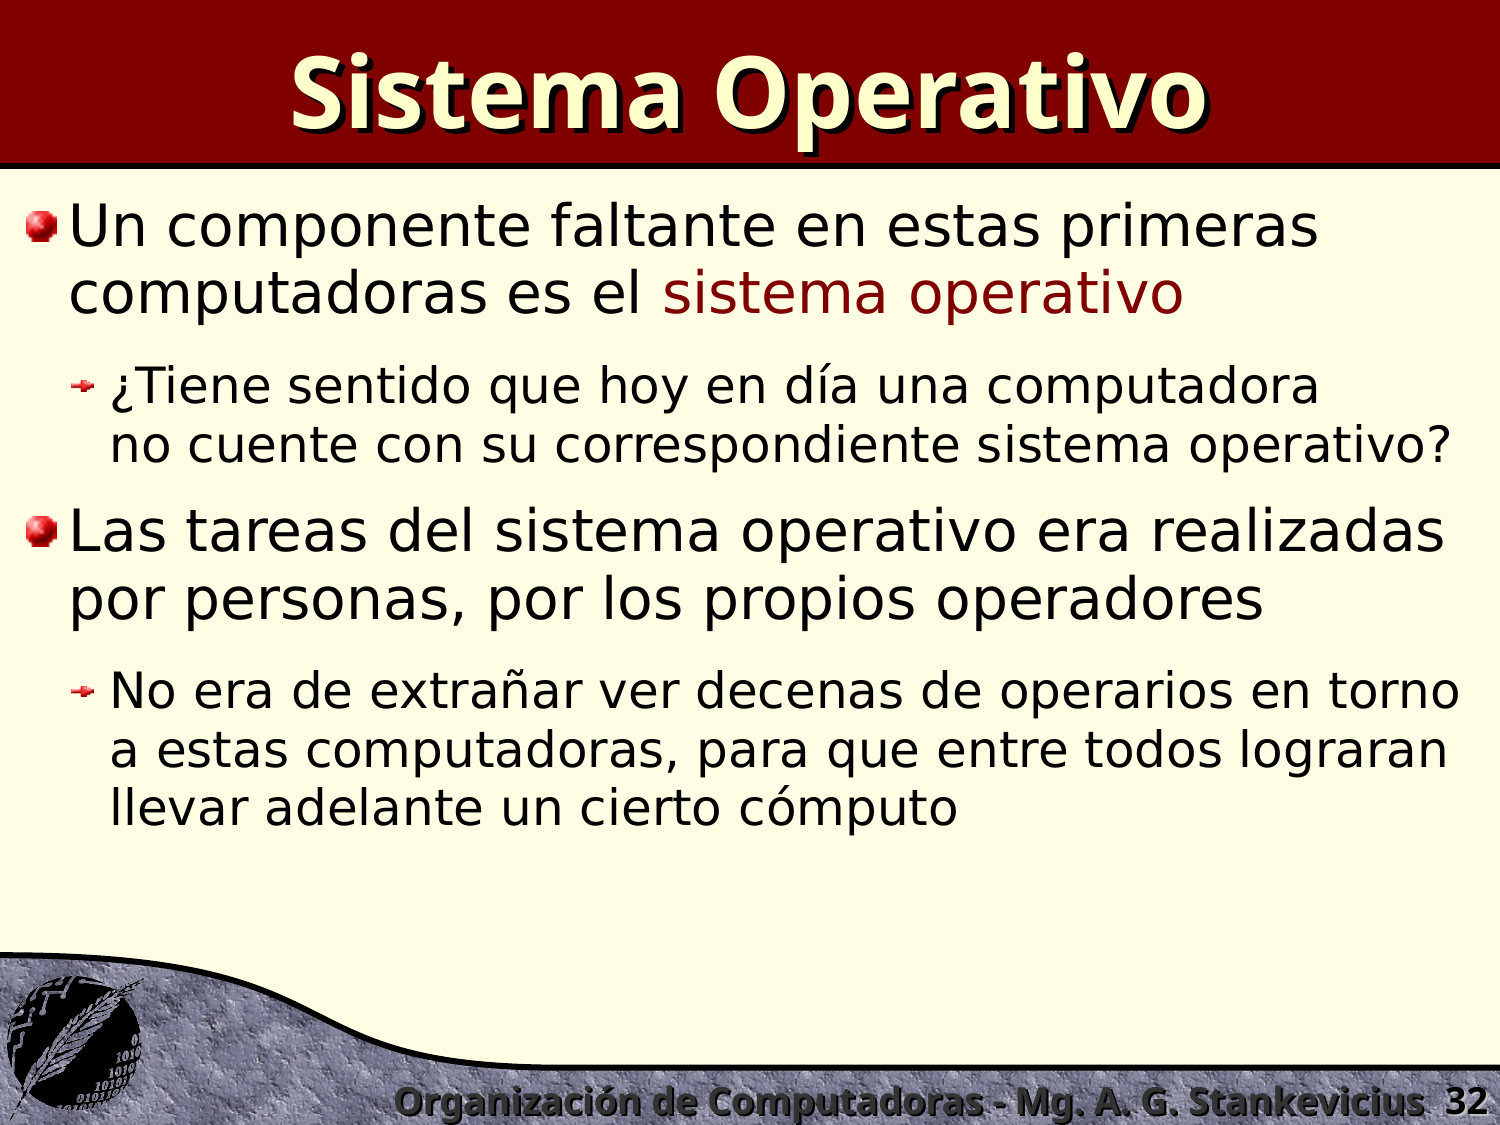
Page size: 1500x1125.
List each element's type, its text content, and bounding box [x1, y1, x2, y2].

list Un componente faltante en estas primeras computadoras es el sistema operativo ¿Tiene sentido que hoy en día una computadora no cuente con su correspondiente sistema operativo? Las tareas del sistema operativo era realizadas por personas, por los propios operadores No era de extrañar ver decenas de operarios en torno a estas computadoras, para que entre todos lograran llevar adelante un cierto cómputo [11, 192, 1486, 935]
picture [448, 1100, 455, 1110]
picture [1058, 1100, 1065, 1110]
picture [0, 959, 1500, 1125]
picture [802, 1100, 806, 1110]
title Sistema Operativo [15, 5, 1485, 160]
